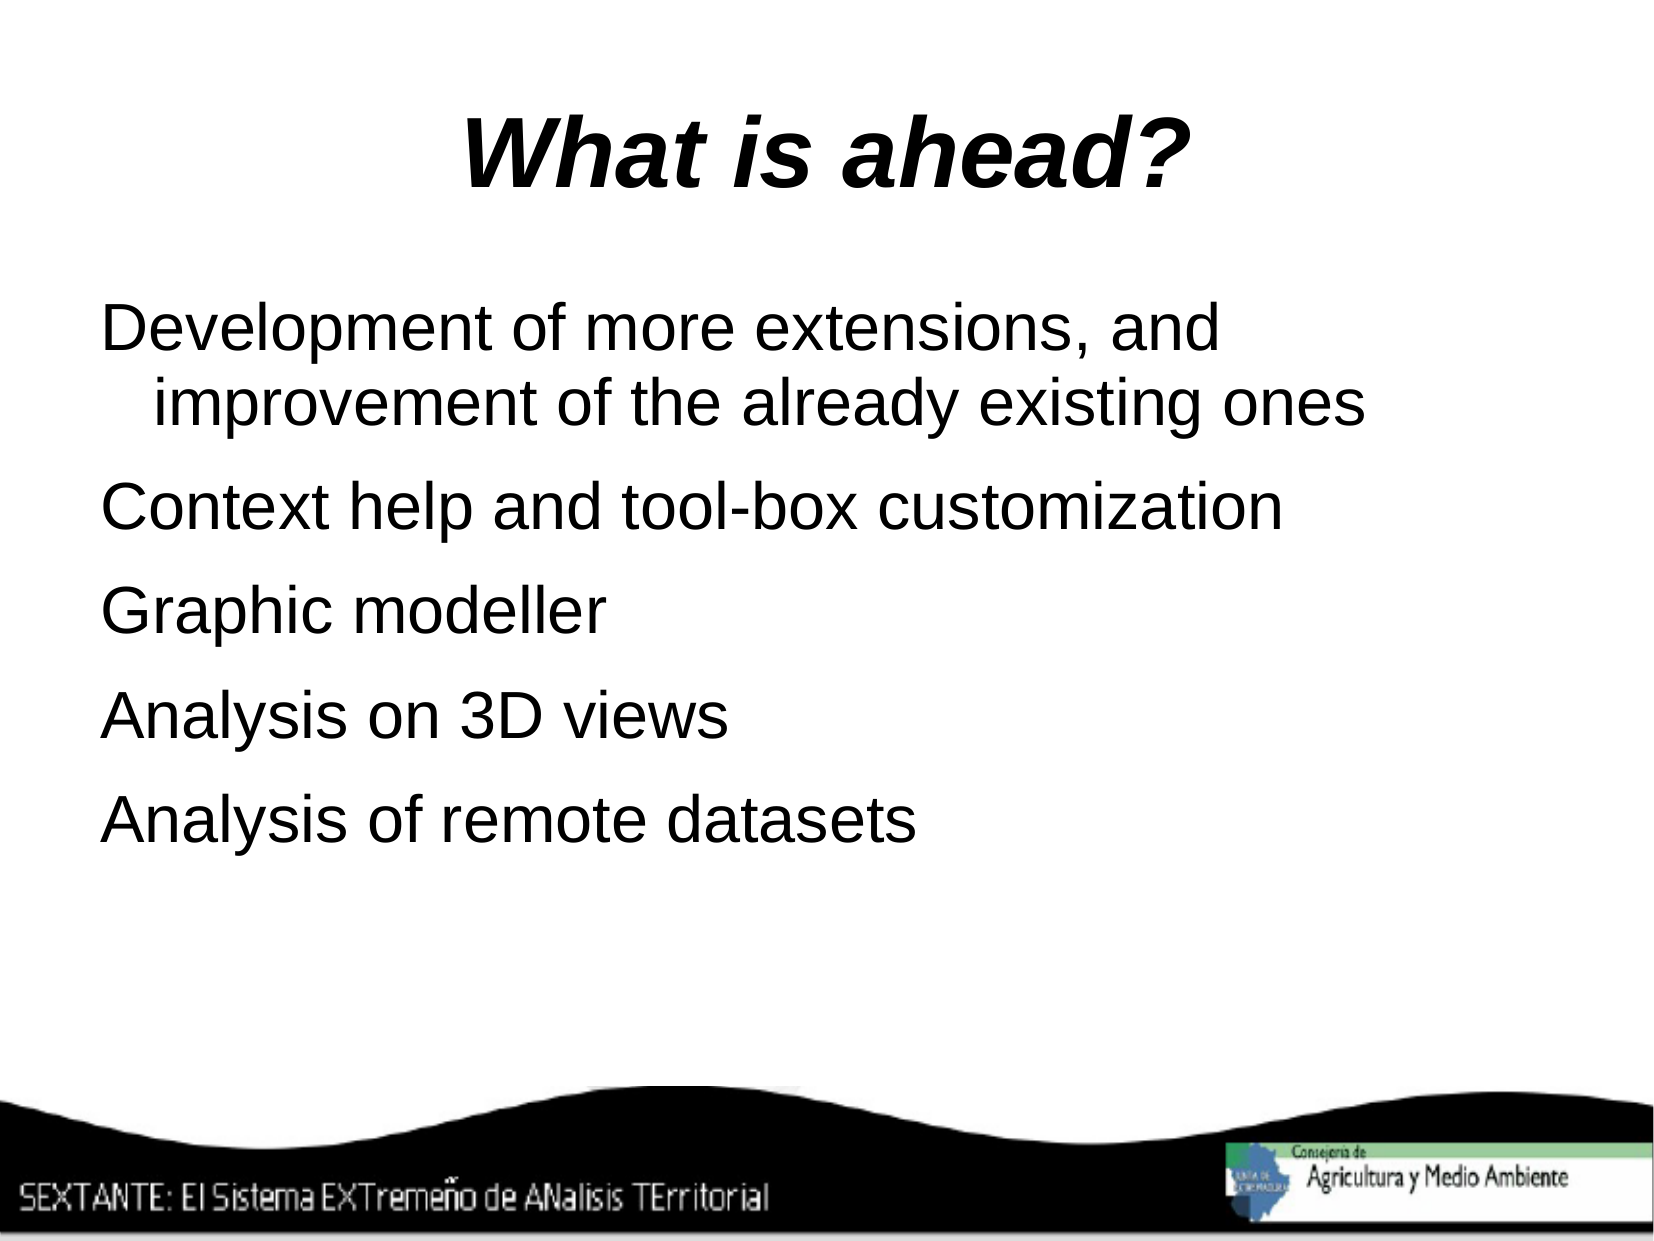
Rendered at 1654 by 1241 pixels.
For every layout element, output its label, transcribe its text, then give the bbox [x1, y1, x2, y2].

picture [0, 1086, 1654, 1241]
list Development of more extensions, and improvement of the already existing ones Context help and tool-box customization Graphic modeller Analysis on 3D views Analysis of remote datasets [82, 290, 1571, 1094]
title What is ahead? [82, 49, 1571, 257]
